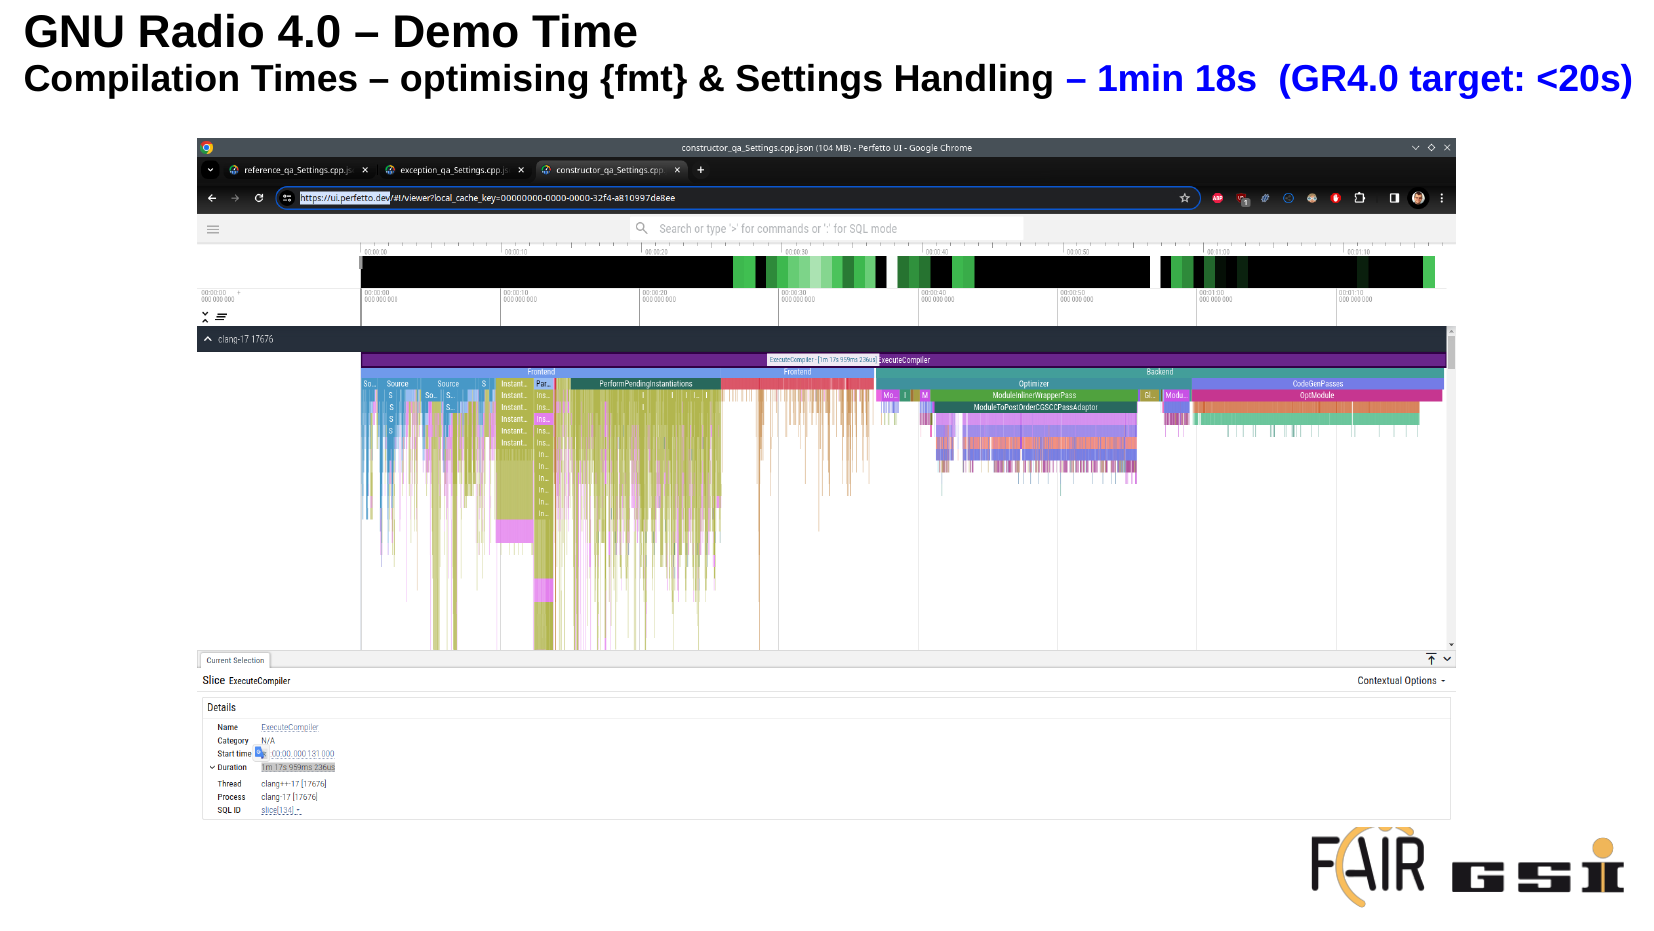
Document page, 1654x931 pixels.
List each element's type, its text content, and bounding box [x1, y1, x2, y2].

picture [197, 138, 1456, 910]
picture [1451, 836, 1626, 895]
title GNU Radio 4.0 – Demo Time Compilation Times – optimising {fmt} & Settings Handling – 1min 18s (GR4.0 target: <20s) [23, 5, 1638, 139]
